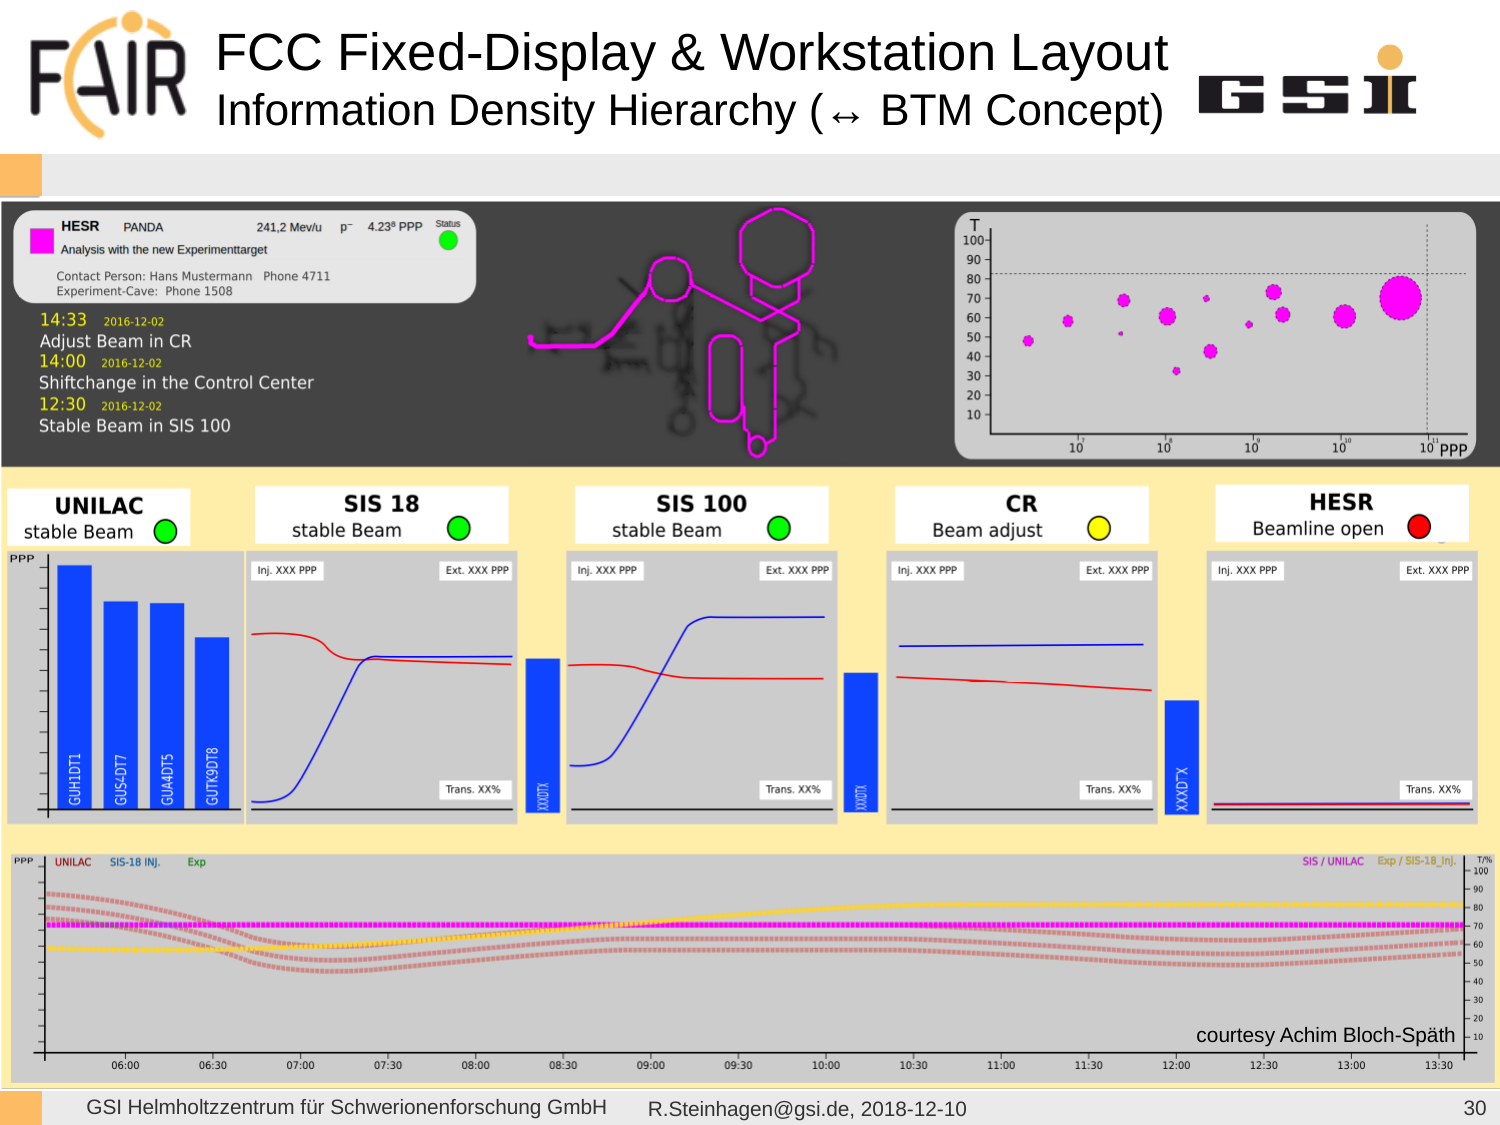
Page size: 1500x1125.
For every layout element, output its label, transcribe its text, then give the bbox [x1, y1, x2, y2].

text_box FCC Fixed-Display & Workstation Layout Information Density Hierarchy (↔ BTM Concept) [215, 2, 1178, 149]
picture [0, 200, 1500, 1091]
text_box courtesy Achim Bloch-Späth [1175, 1013, 1477, 1050]
picture [1197, 42, 1419, 117]
picture [30, 9, 187, 141]
